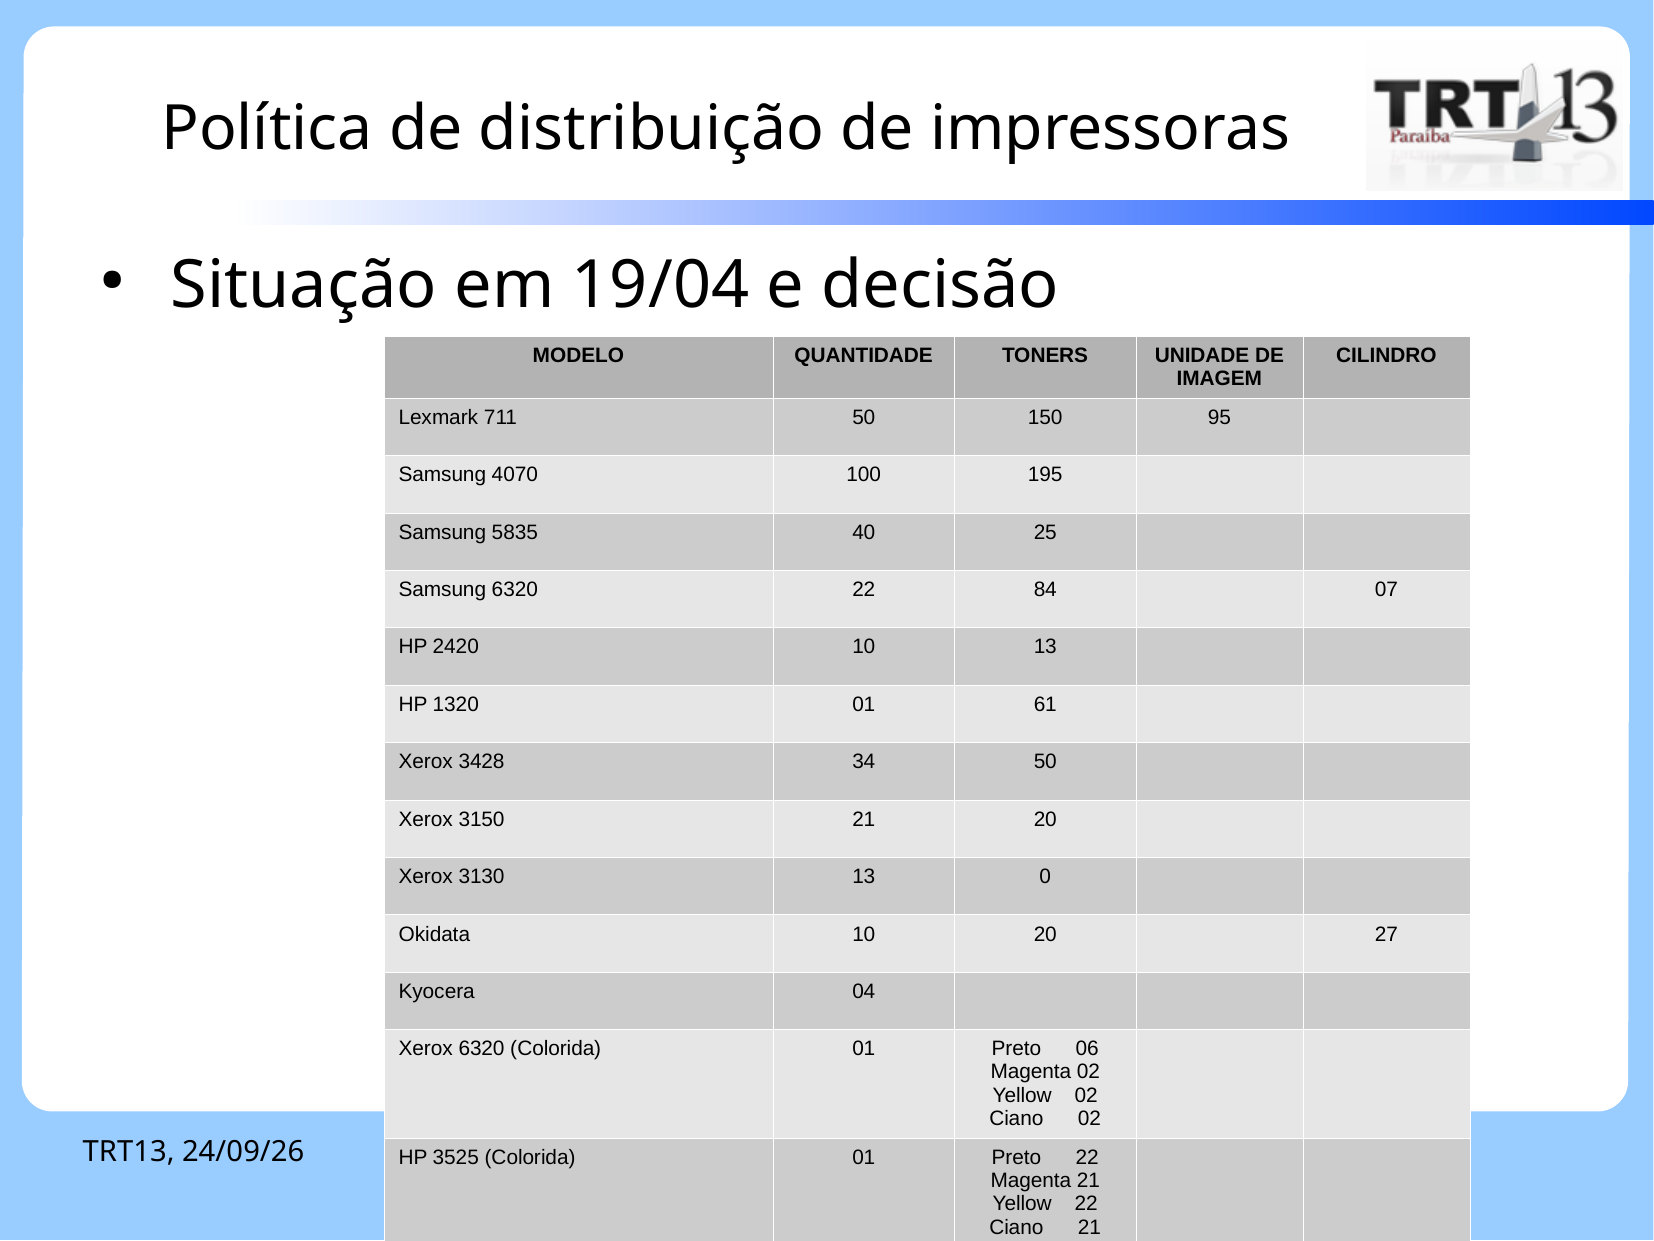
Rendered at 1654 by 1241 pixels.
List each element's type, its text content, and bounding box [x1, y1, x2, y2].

table_cell [1304, 1139, 1470, 1241]
table_cell 50 [774, 399, 954, 455]
table_cell 0 [955, 858, 1136, 914]
table_cell [1137, 686, 1303, 742]
table_cell [1304, 399, 1470, 455]
table_cell 40 [774, 514, 954, 570]
table_cell HP 1320 [385, 686, 773, 742]
table_cell 61 [955, 686, 1136, 742]
table_header MODELO [385, 337, 773, 398]
table_cell 34 [774, 743, 954, 800]
table_cell 10 [774, 628, 954, 685]
table_cell 25 [955, 514, 1136, 570]
table_cell Preto 22 Magenta 21 Yellow 22 Ciano 21 [955, 1139, 1136, 1241]
list Situação em 19/04 e decisão [82, 236, 1571, 1055]
table_cell [1137, 514, 1303, 570]
table_cell HP 2420 [385, 628, 773, 685]
table_cell 95 [1137, 399, 1303, 455]
title Política de distribuição de impressoras [82, 49, 1371, 201]
table_cell 20 [955, 801, 1136, 857]
table_cell 27 [1304, 915, 1470, 972]
table_cell 01 [774, 686, 954, 742]
table_cell 21 [774, 801, 954, 857]
table_cell Xerox 3130 [385, 858, 773, 914]
table_header UNIDADE DE IMAGEM [1137, 337, 1303, 398]
table_cell 04 [774, 973, 954, 1029]
table_cell [1137, 801, 1303, 857]
table_cell [1137, 743, 1303, 800]
table_cell 01 [774, 1139, 954, 1241]
table_cell [1304, 801, 1470, 857]
table_header CILINDRO [1304, 337, 1470, 398]
table_cell [1137, 1139, 1303, 1241]
table_cell 13 [774, 858, 954, 914]
table_cell Samsung 4070 [385, 456, 773, 513]
table_cell Xerox 3428 [385, 743, 773, 800]
table_cell [1137, 915, 1303, 972]
table_cell Lexmark 711 [385, 399, 773, 455]
table_cell 22 [774, 571, 954, 627]
table_cell [1137, 1030, 1303, 1138]
table_cell [1304, 743, 1470, 800]
table_cell [1137, 858, 1303, 914]
table_cell 07 [1304, 571, 1470, 627]
table_cell 20 [955, 915, 1136, 972]
table_cell Samsung 5835 [385, 514, 773, 570]
table_cell 150 [955, 399, 1136, 455]
table_cell [1304, 456, 1470, 513]
table_cell 84 [955, 571, 1136, 627]
table_cell [1137, 456, 1303, 513]
table_header QUANTIDADE [774, 337, 954, 398]
table_cell 50 [955, 743, 1136, 800]
table_cell Okidata [385, 915, 773, 972]
table_cell [1304, 1030, 1470, 1138]
table_cell [1304, 628, 1470, 685]
table_cell [1137, 628, 1303, 685]
table_cell Xerox 6320 (Colorida) [385, 1030, 773, 1138]
table_cell Samsung 6320 [385, 571, 773, 627]
table_cell [955, 973, 1136, 1029]
picture [1366, 39, 1623, 191]
table_cell 01 [774, 1030, 954, 1138]
table_cell 195 [955, 456, 1136, 513]
table_cell [1137, 973, 1303, 1029]
table_cell 10 [774, 915, 954, 972]
table_cell [1137, 571, 1303, 627]
table_cell [1304, 858, 1470, 914]
table_cell HP 3525 (Colorida) [385, 1139, 773, 1241]
table_cell Preto 06 Magenta 02 Yellow 02 Ciano 02 [955, 1030, 1136, 1138]
table_cell Xerox 3150 [385, 801, 773, 857]
table_cell [1304, 514, 1470, 570]
table_cell [1304, 686, 1470, 742]
table_cell 13 [955, 628, 1136, 685]
table_cell [1304, 973, 1470, 1029]
table_header TONERS [955, 337, 1136, 398]
table_cell Kyocera [385, 973, 773, 1029]
table_cell 100 [774, 456, 954, 513]
